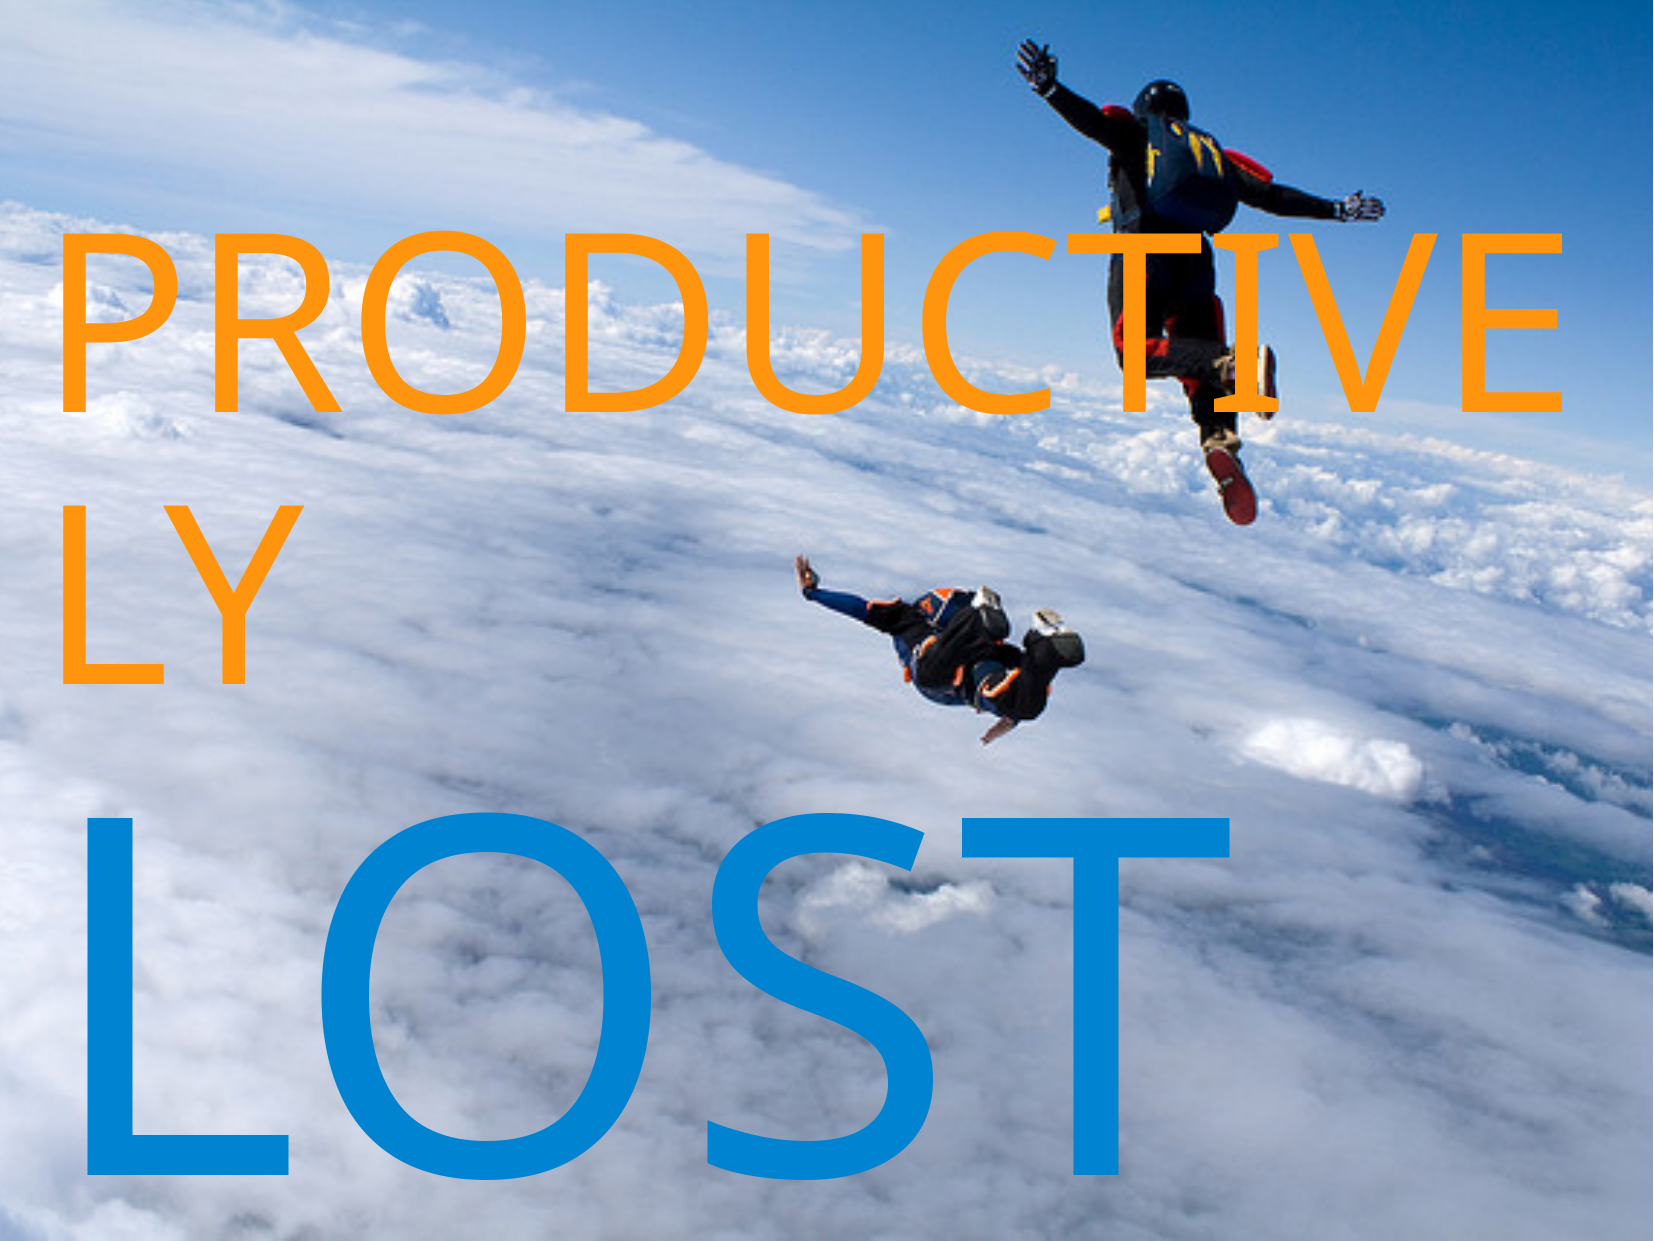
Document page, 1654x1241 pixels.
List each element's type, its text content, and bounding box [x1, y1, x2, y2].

picture [0, 0, 1653, 1241]
picture [369, 926, 603, 1141]
list PRODUCTIVELY LOST [0, 0, 1623, 926]
